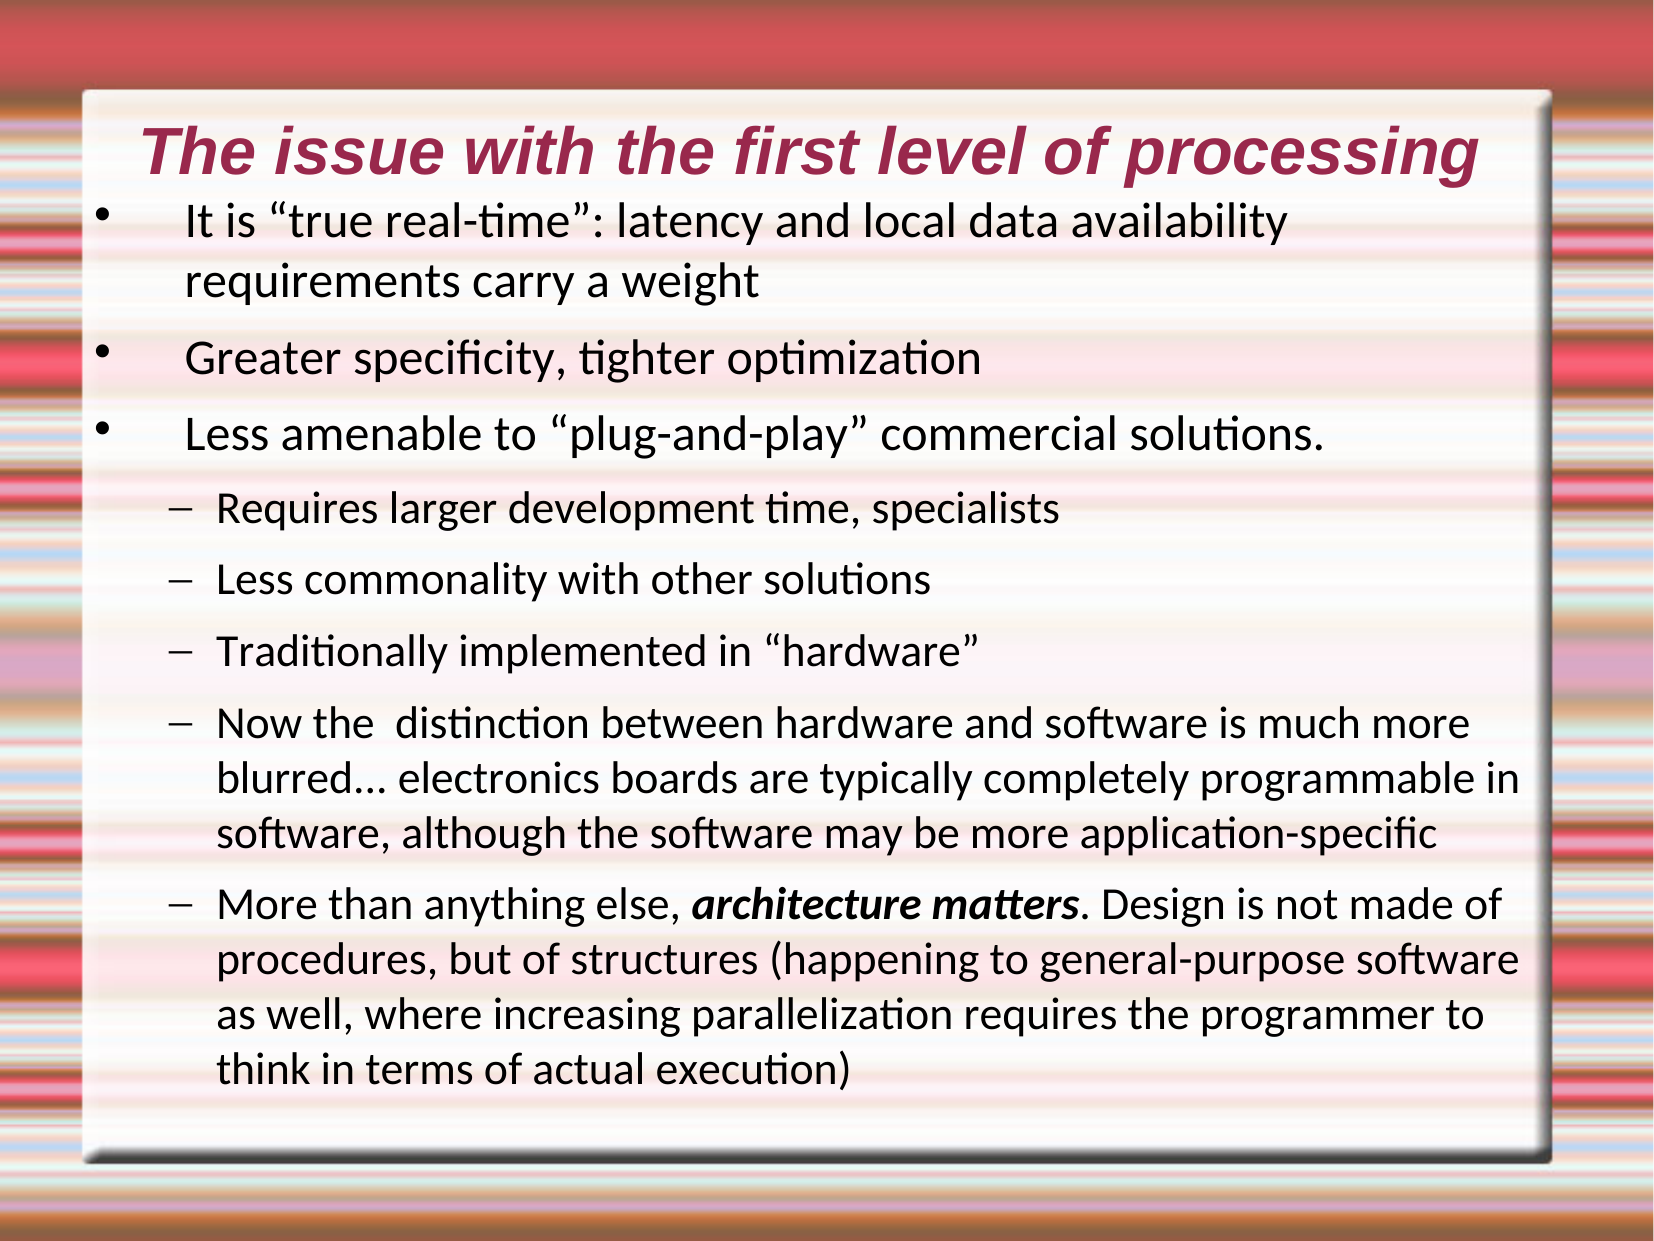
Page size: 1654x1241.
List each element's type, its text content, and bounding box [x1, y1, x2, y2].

text_box It is “true real-time”: latency and local data availability requirements carry a weight Greater specificity, tighter optimization Less amenable to “plug-and-play” commercial solutions. Requires larger development time, specialists Less commonality with other solutions Traditionally implemented in “hardware” Now the distinction between hardware and software is much more blurred... electronics boards are typically completely programmable in software, although the software may be more application-specific More than anything else, architecture matters. Design is not made of procedures, but of structures (happening to general-purpose software as well, where increasing parallelization requires the programmer to think in terms of actual execution) [79, 179, 1576, 1231]
picture [0, 0, 1654, 1241]
text_box The issue with the first level of processing [104, 85, 1516, 210]
